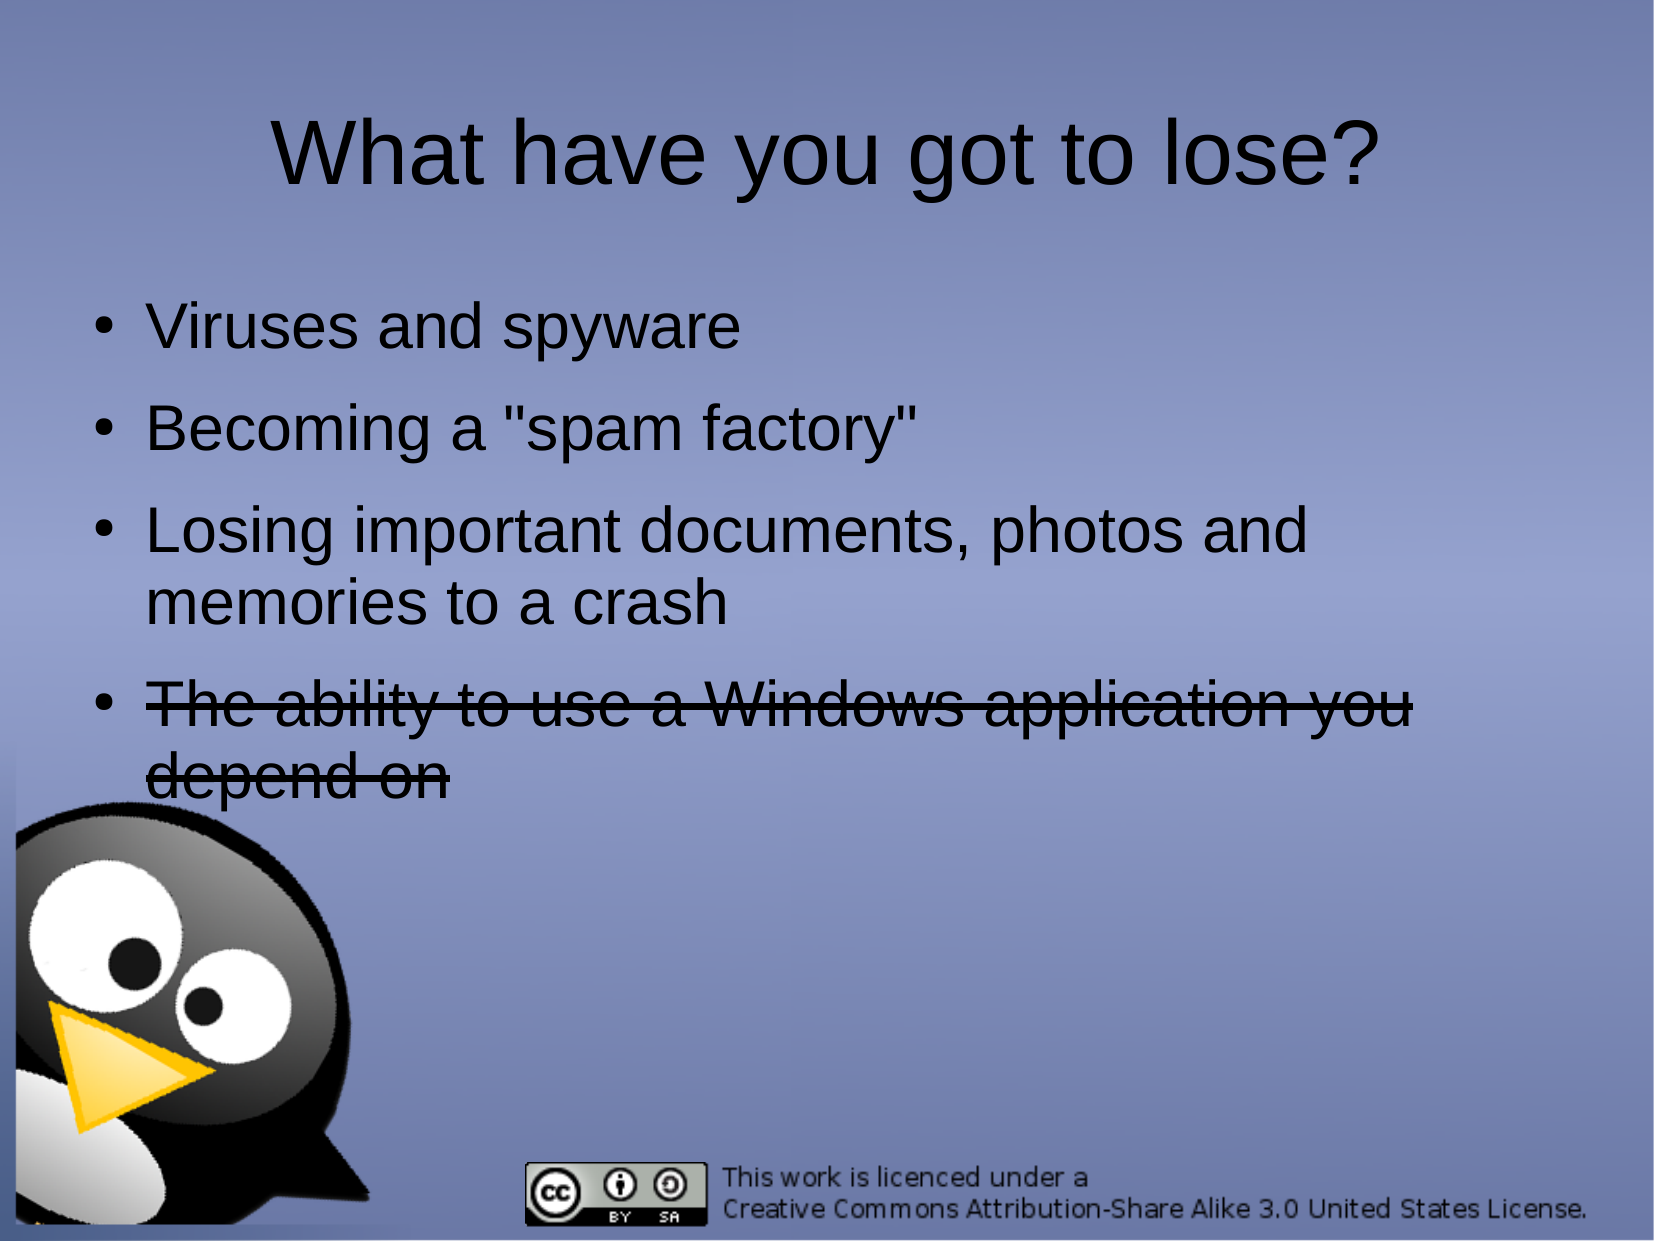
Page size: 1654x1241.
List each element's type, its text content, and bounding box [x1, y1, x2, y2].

title What have you got to lose? [82, 56, 1571, 250]
list Viruses and spyware Becoming a "spam factory" Losing important documents, photos and memories to a crash The ability to use a Windows application you depend on [75, 290, 1571, 1109]
picture [0, 0, 1654, 1241]
